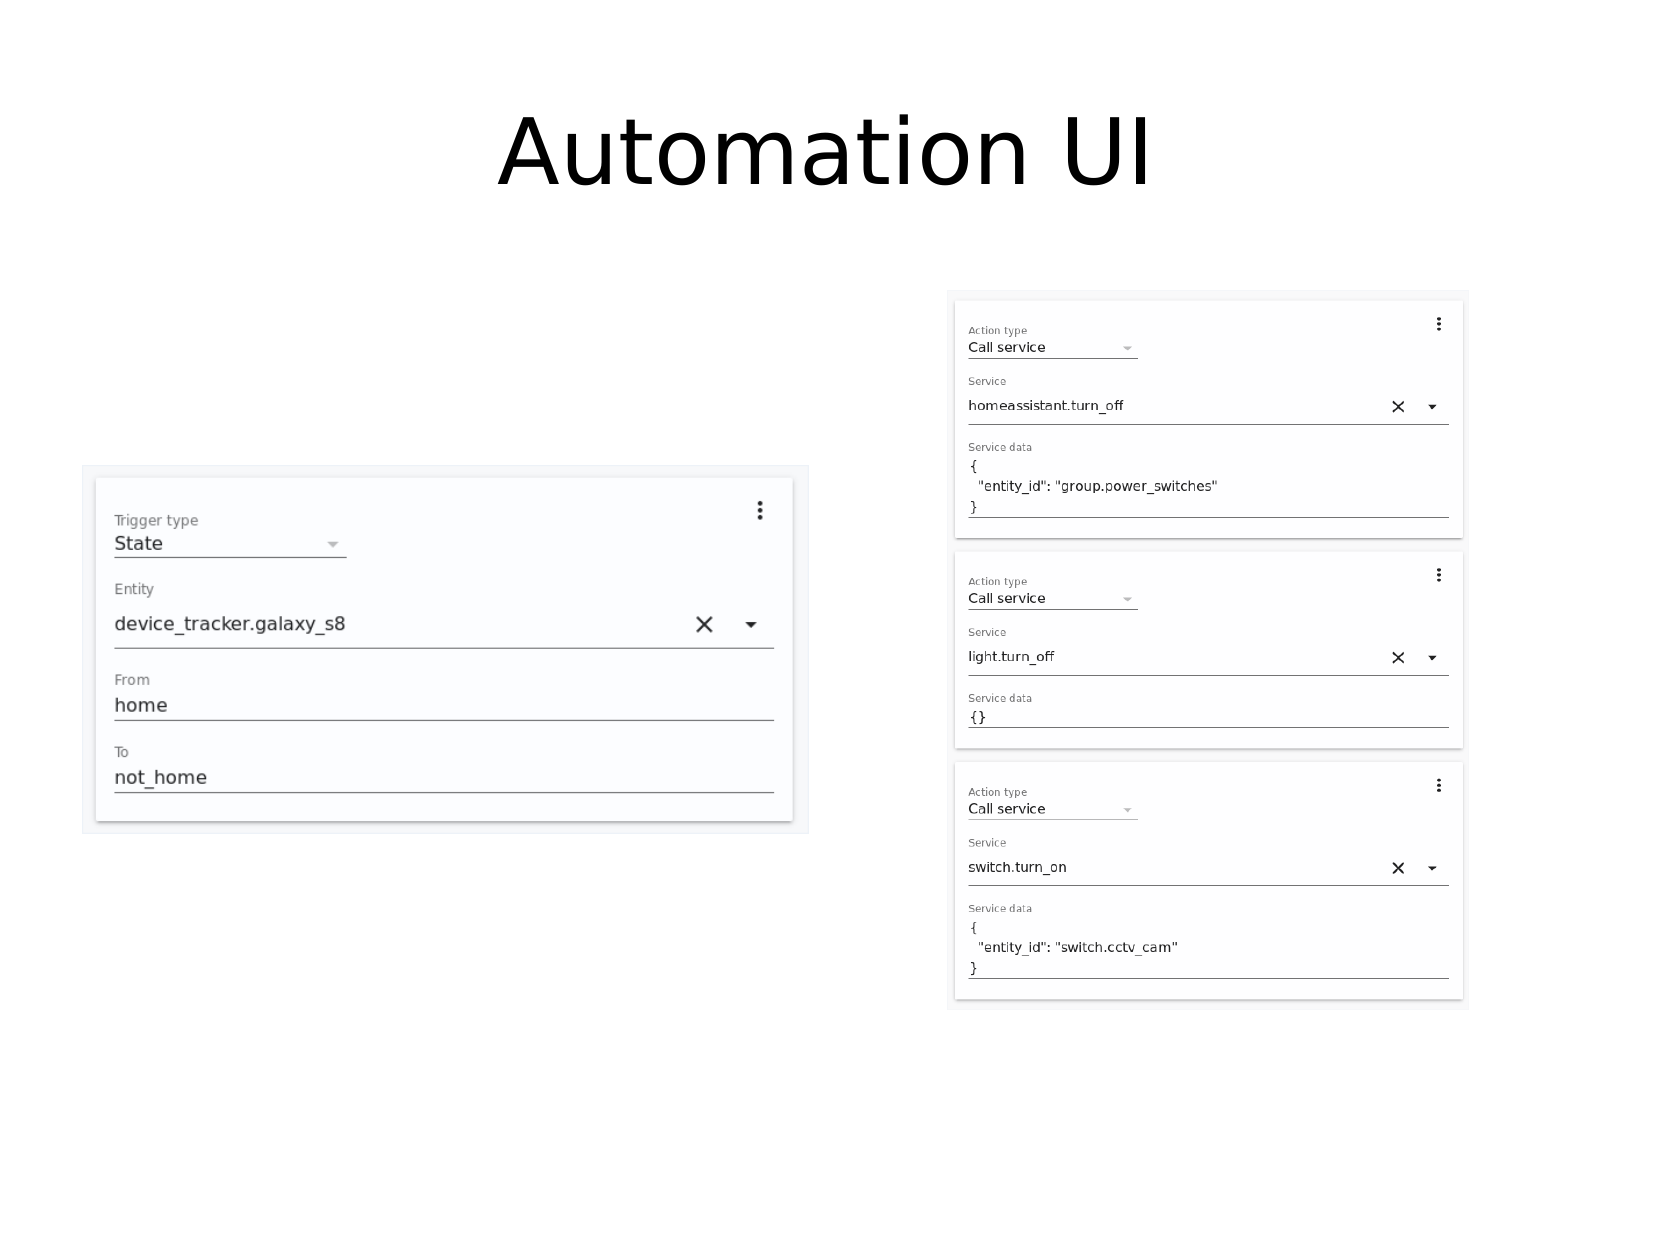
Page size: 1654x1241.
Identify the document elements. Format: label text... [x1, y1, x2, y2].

picture [947, 290, 1469, 1010]
title Automation UI [82, 49, 1571, 257]
picture [82, 465, 809, 834]
